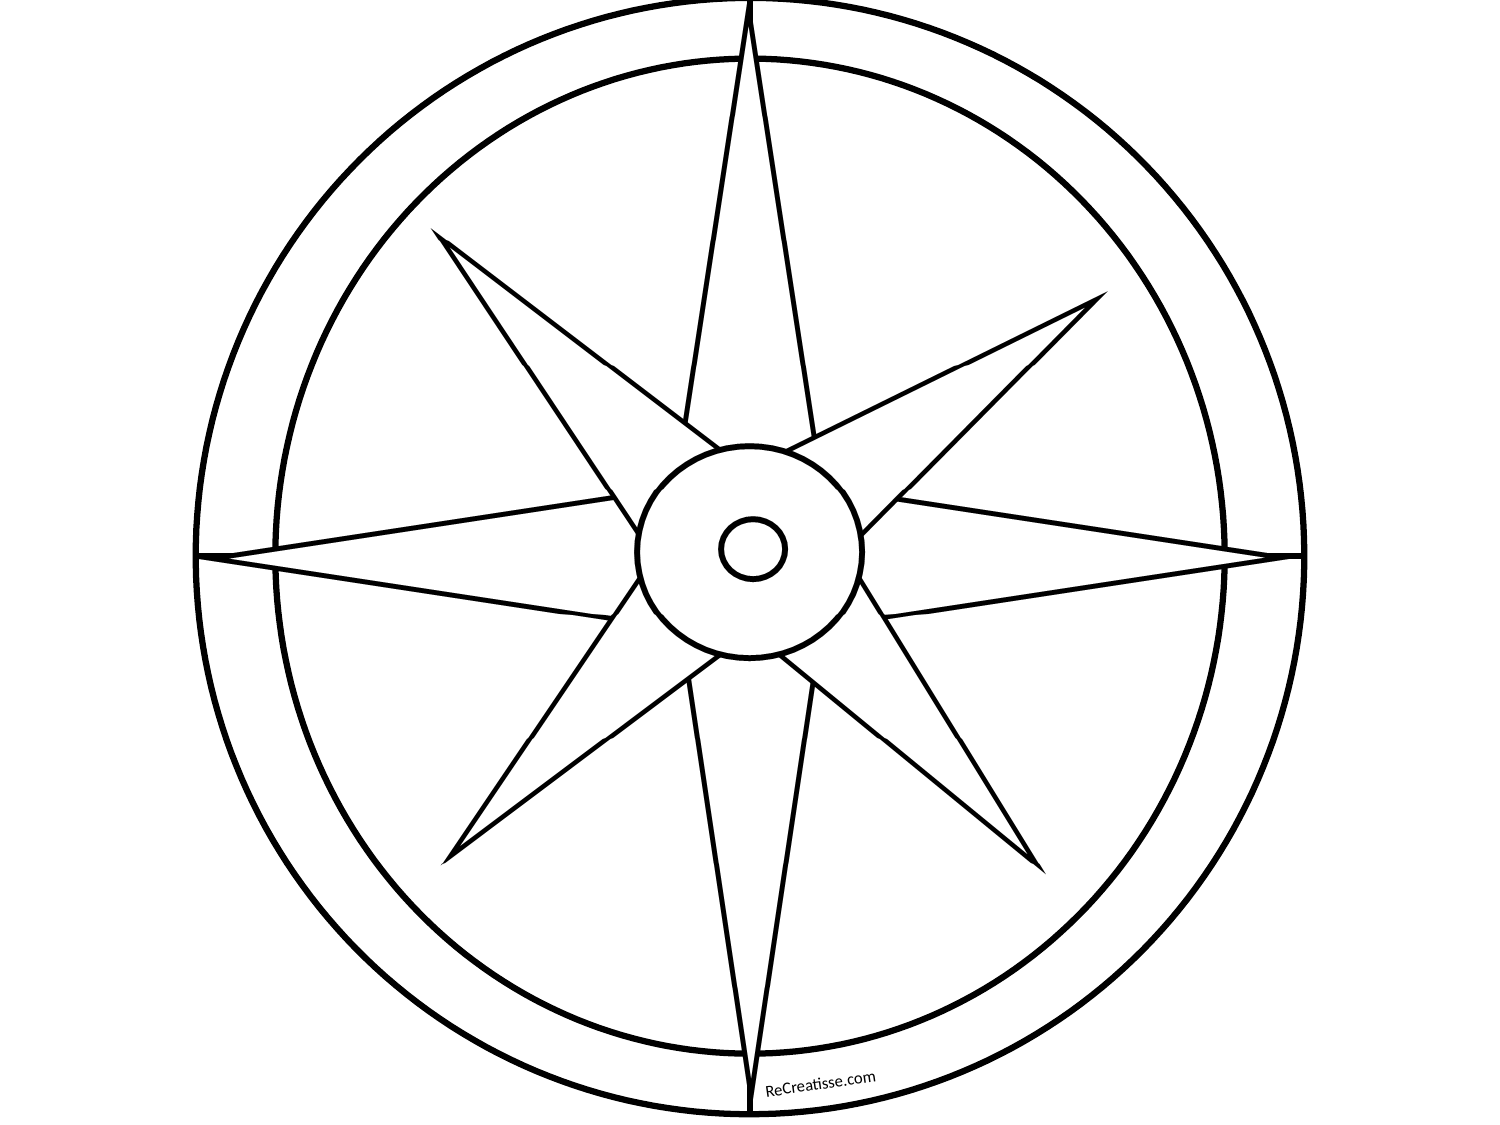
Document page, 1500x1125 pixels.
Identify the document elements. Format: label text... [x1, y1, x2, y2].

picture [195, 0, 1300, 1112]
text_box ReCreatisse.com [748, 1055, 894, 1110]
text_box [1300, 487, 1305, 626]
